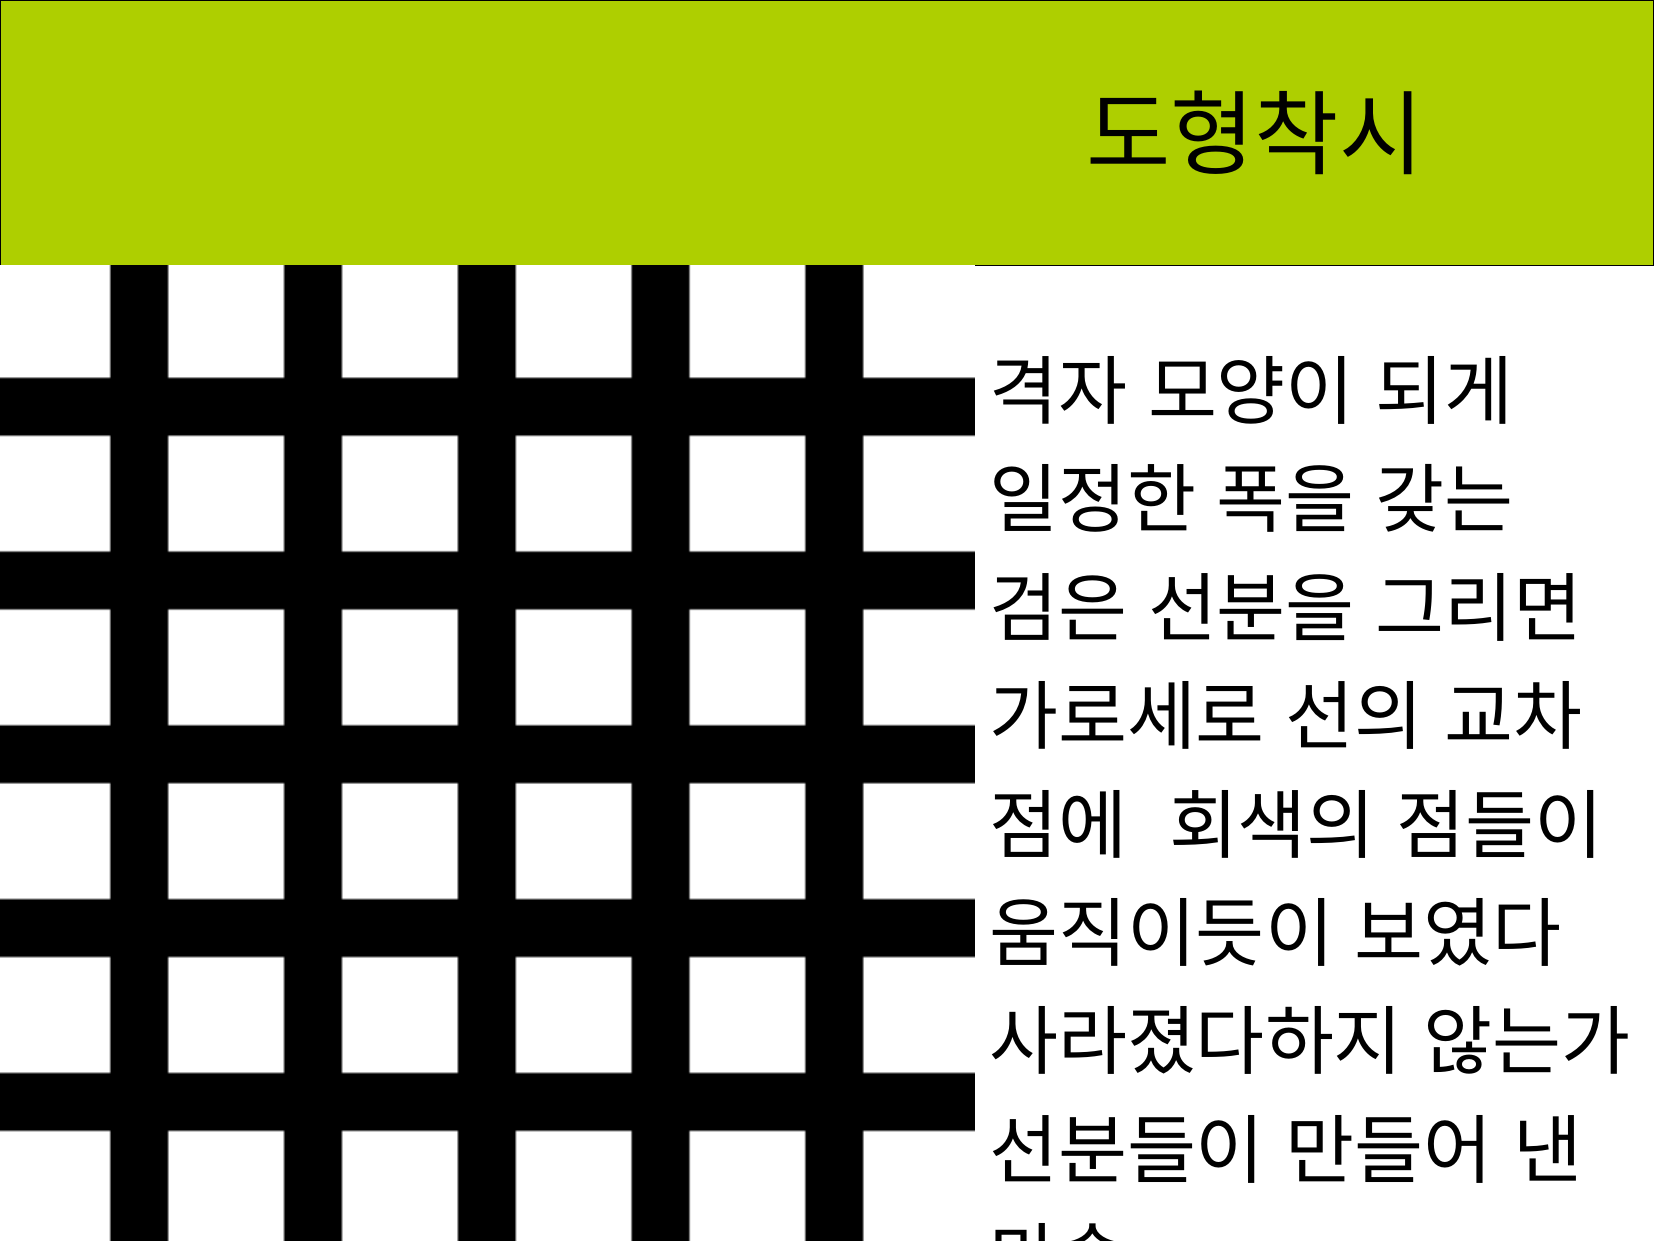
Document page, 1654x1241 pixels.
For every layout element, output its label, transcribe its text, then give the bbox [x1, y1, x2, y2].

title 도형착시 [885, 49, 1625, 207]
text_box 격자 모양이 되게 일정한 폭을 갖는 검은 선분을 그리면 가로세로 선의 교차 점에 회색의 점들이 움직이듯이 보였다 사라졌다하지 않는가 선분들이 만들어 낸 마술. [974, 323, 1654, 1116]
picture [0, 265, 975, 1241]
